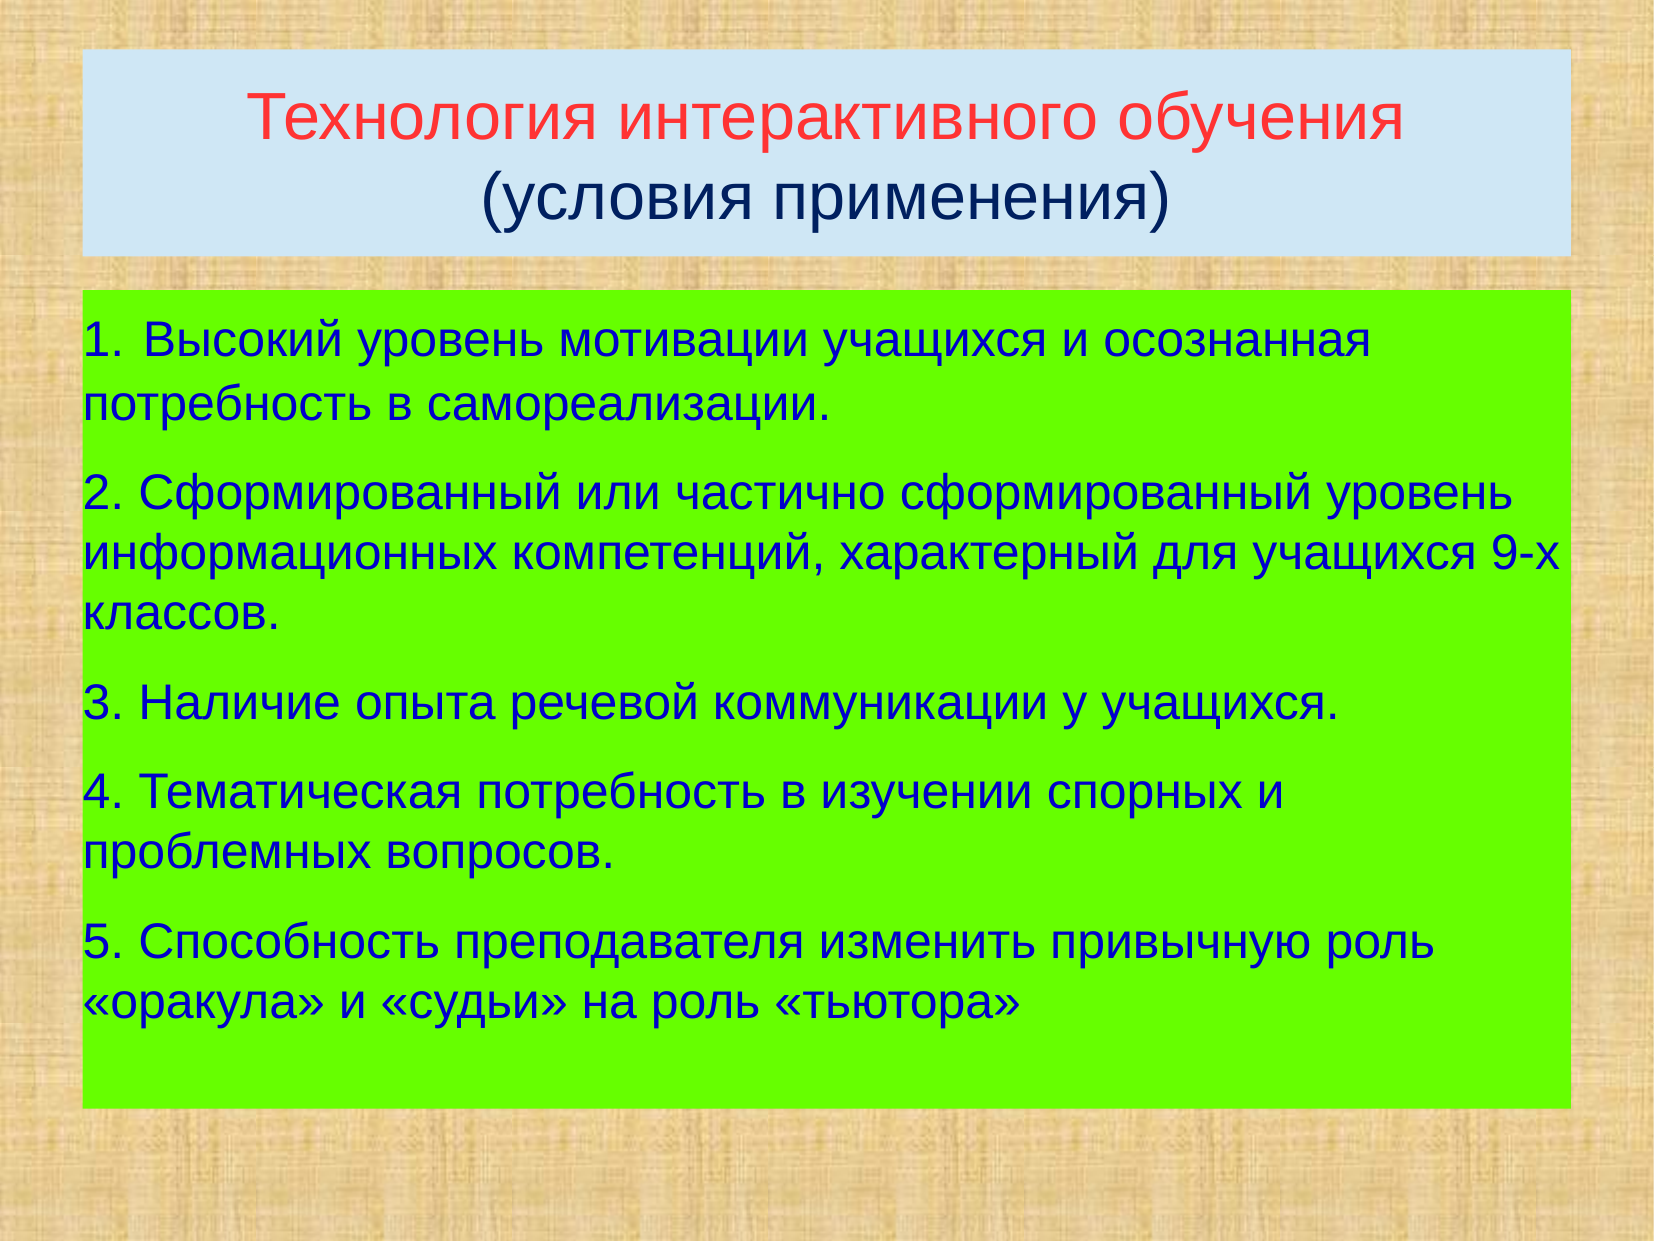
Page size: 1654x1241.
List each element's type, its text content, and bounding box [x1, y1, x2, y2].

title Технология интерактивного обучения (условия применения) [82, 49, 1571, 257]
list 1. Высокий уровень мотивации учащихся и осознанная потребность в самореализации. 2. Сформированный или частично сформированный уровень информационных компетенций, характерный для учащихся 9-х классов. 3. Наличие опыта речевой коммуникации у учащихся. 4. Тематическая потребность в изучении спорных и проблемных вопросов. 5. Способность преподавателя изменить привычную роль «оракула» и «судьи» на роль «тьютора» [82, 290, 1571, 1109]
picture [0, 0, 1654, 1241]
